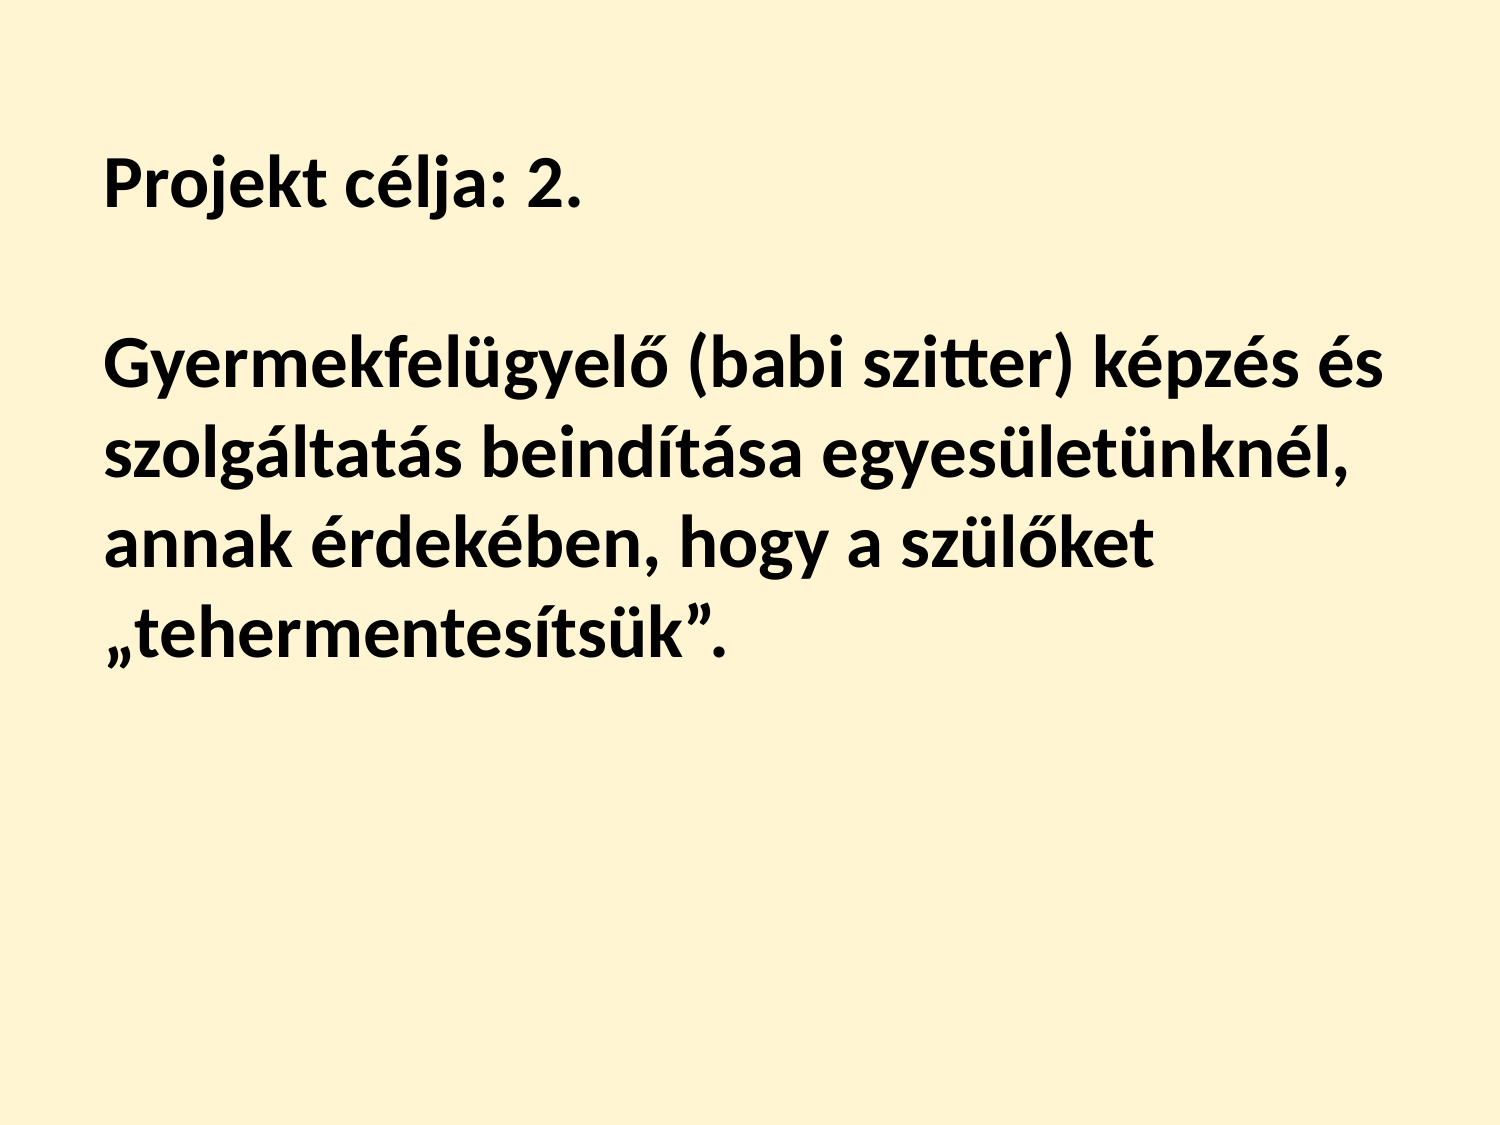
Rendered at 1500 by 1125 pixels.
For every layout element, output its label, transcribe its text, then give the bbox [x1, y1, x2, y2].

text_box Projekt célja: 2. Gyermekfelügyelő (babi szitter) képzés és szolgáltatás beindítása egyesületünknél, annak érdekében, hogy a szülőket „tehermentesítsük”. [88, 125, 1447, 770]
